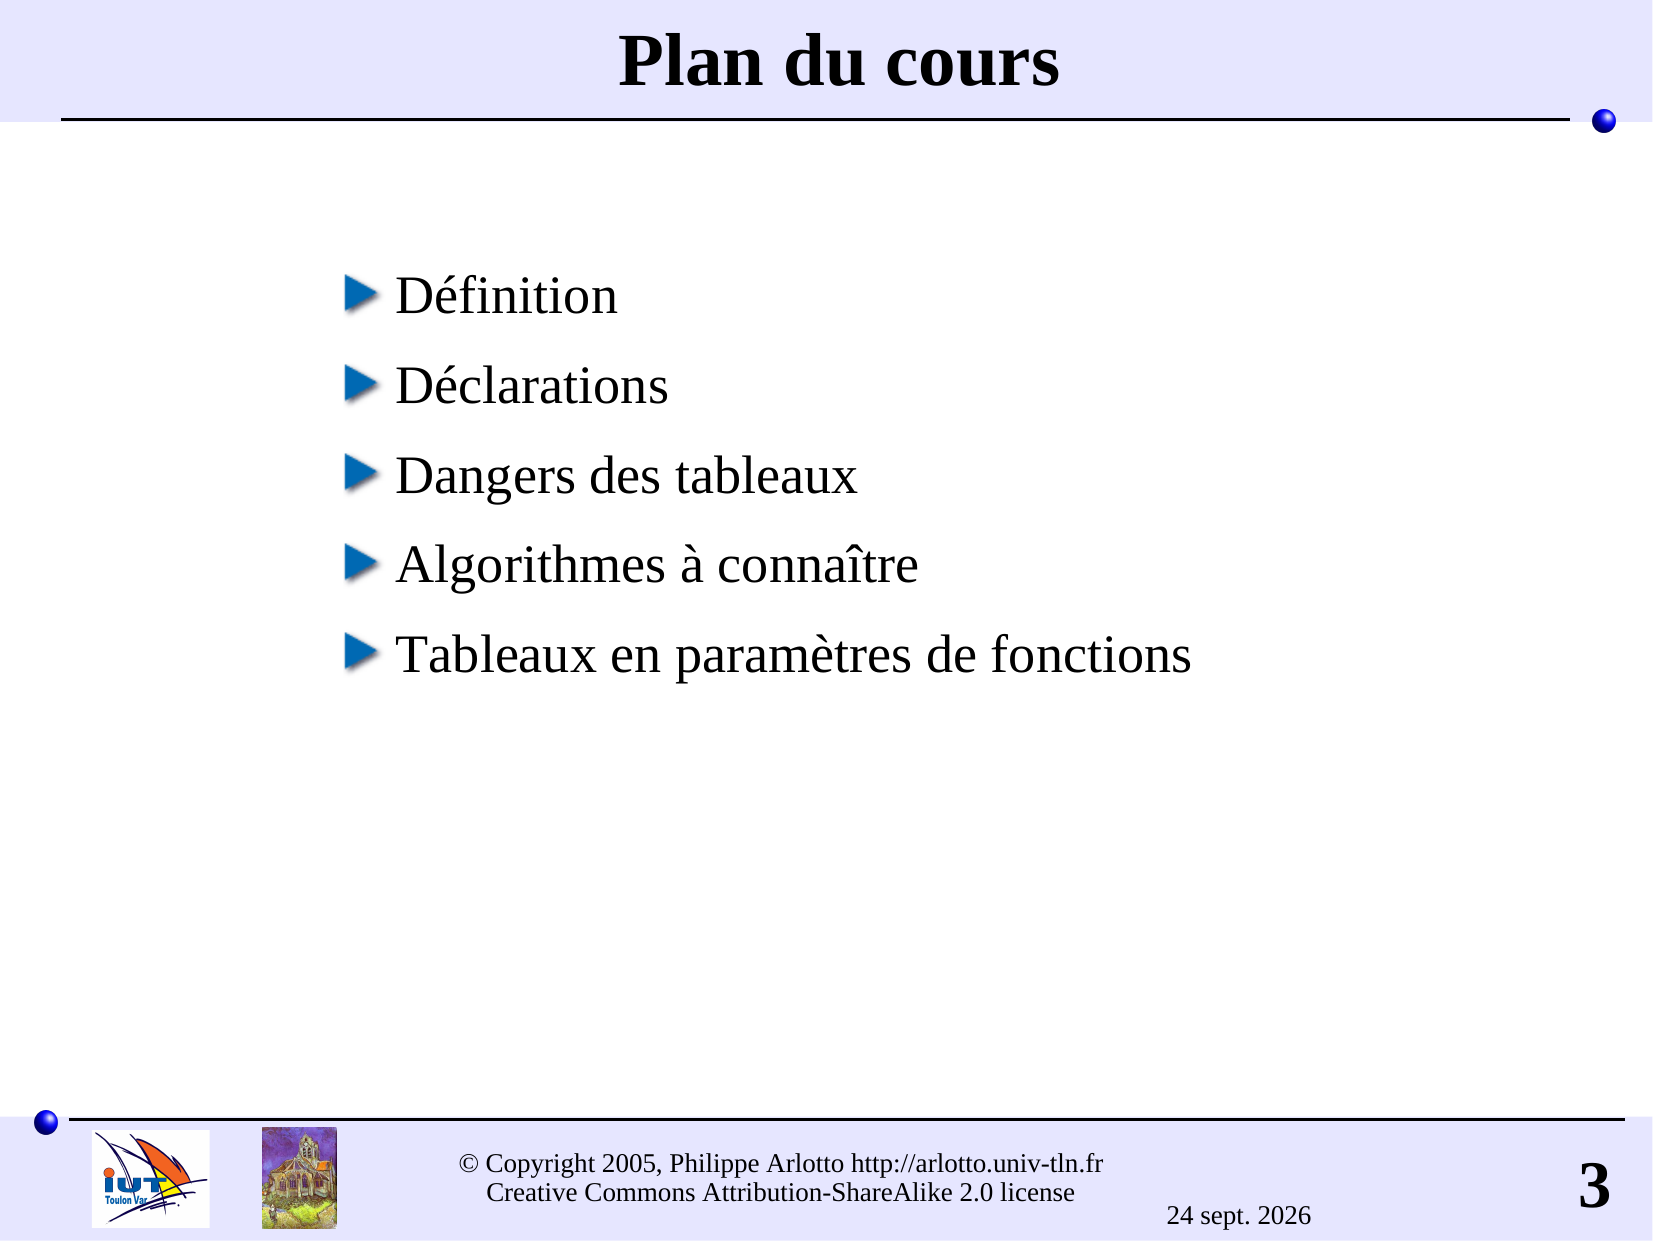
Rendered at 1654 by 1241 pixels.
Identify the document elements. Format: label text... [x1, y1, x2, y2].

list Définition Déclarations Dangers des tableaux Algorithmes à connaître Tableaux en paramètres de fonctions [324, 265, 1211, 843]
picture [262, 1127, 337, 1229]
title Plan du cours [95, 11, 1585, 110]
